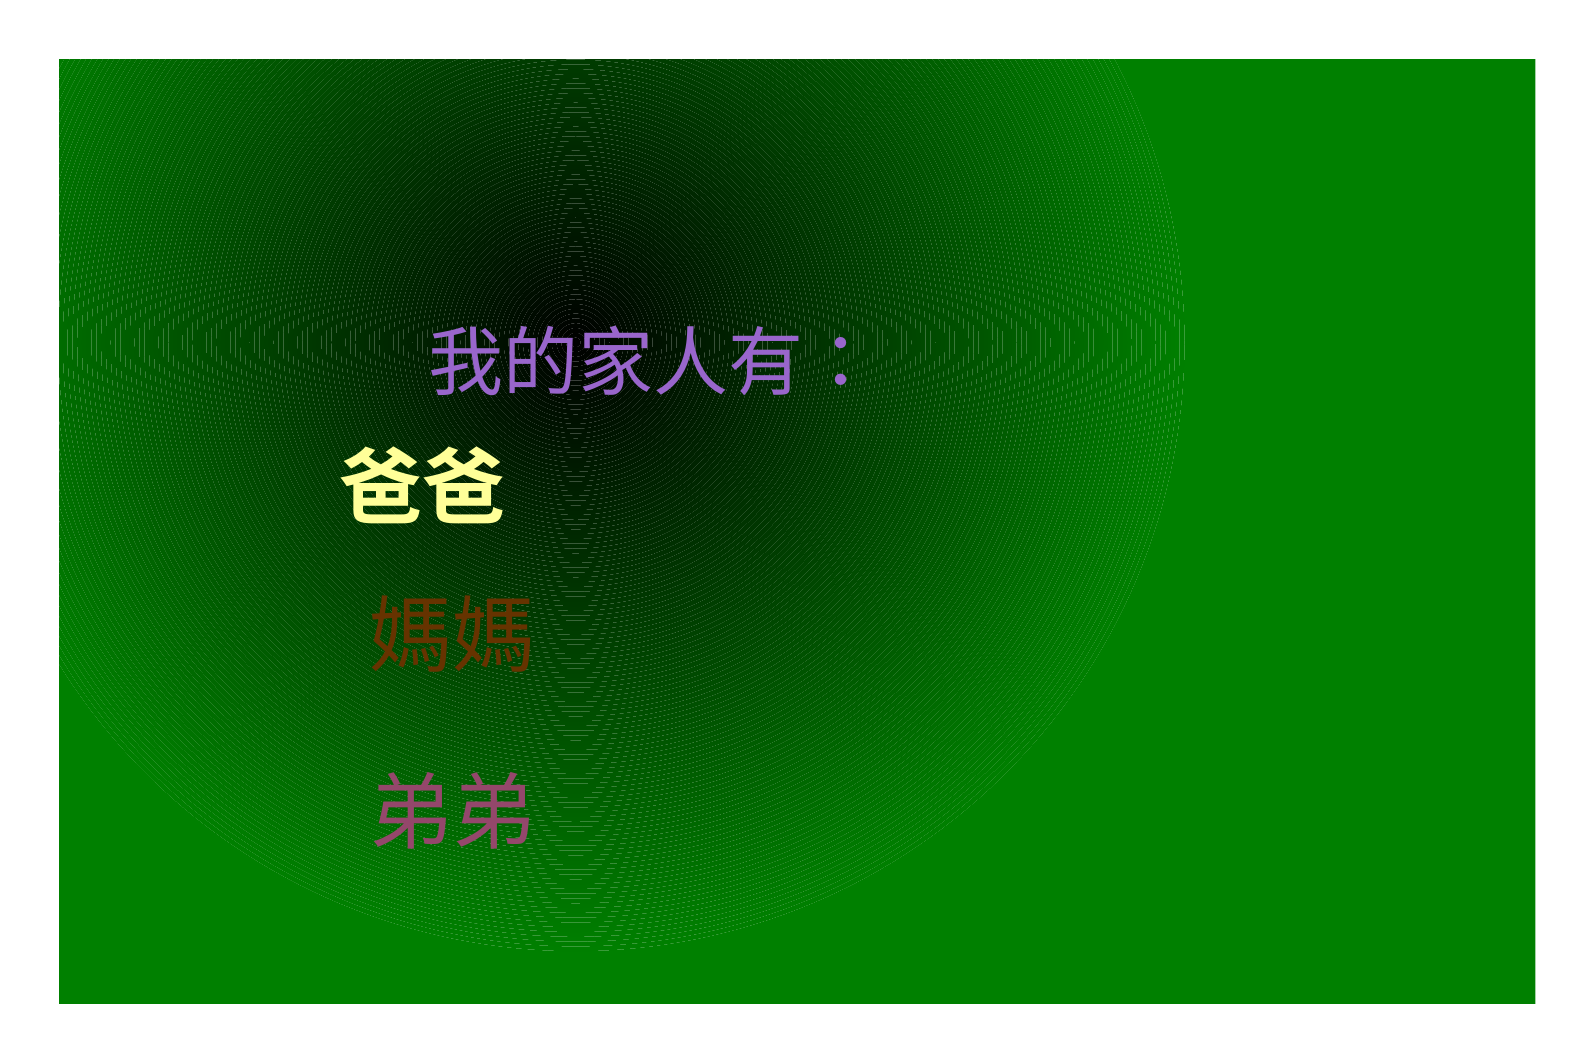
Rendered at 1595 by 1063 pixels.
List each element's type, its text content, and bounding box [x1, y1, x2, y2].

text_box 媽媽 [354, 561, 1034, 660]
text_box 我的家人有： [413, 295, 1536, 386]
text_box 弟弟 [354, 738, 798, 837]
text_box 爸爸 [324, 413, 1418, 591]
